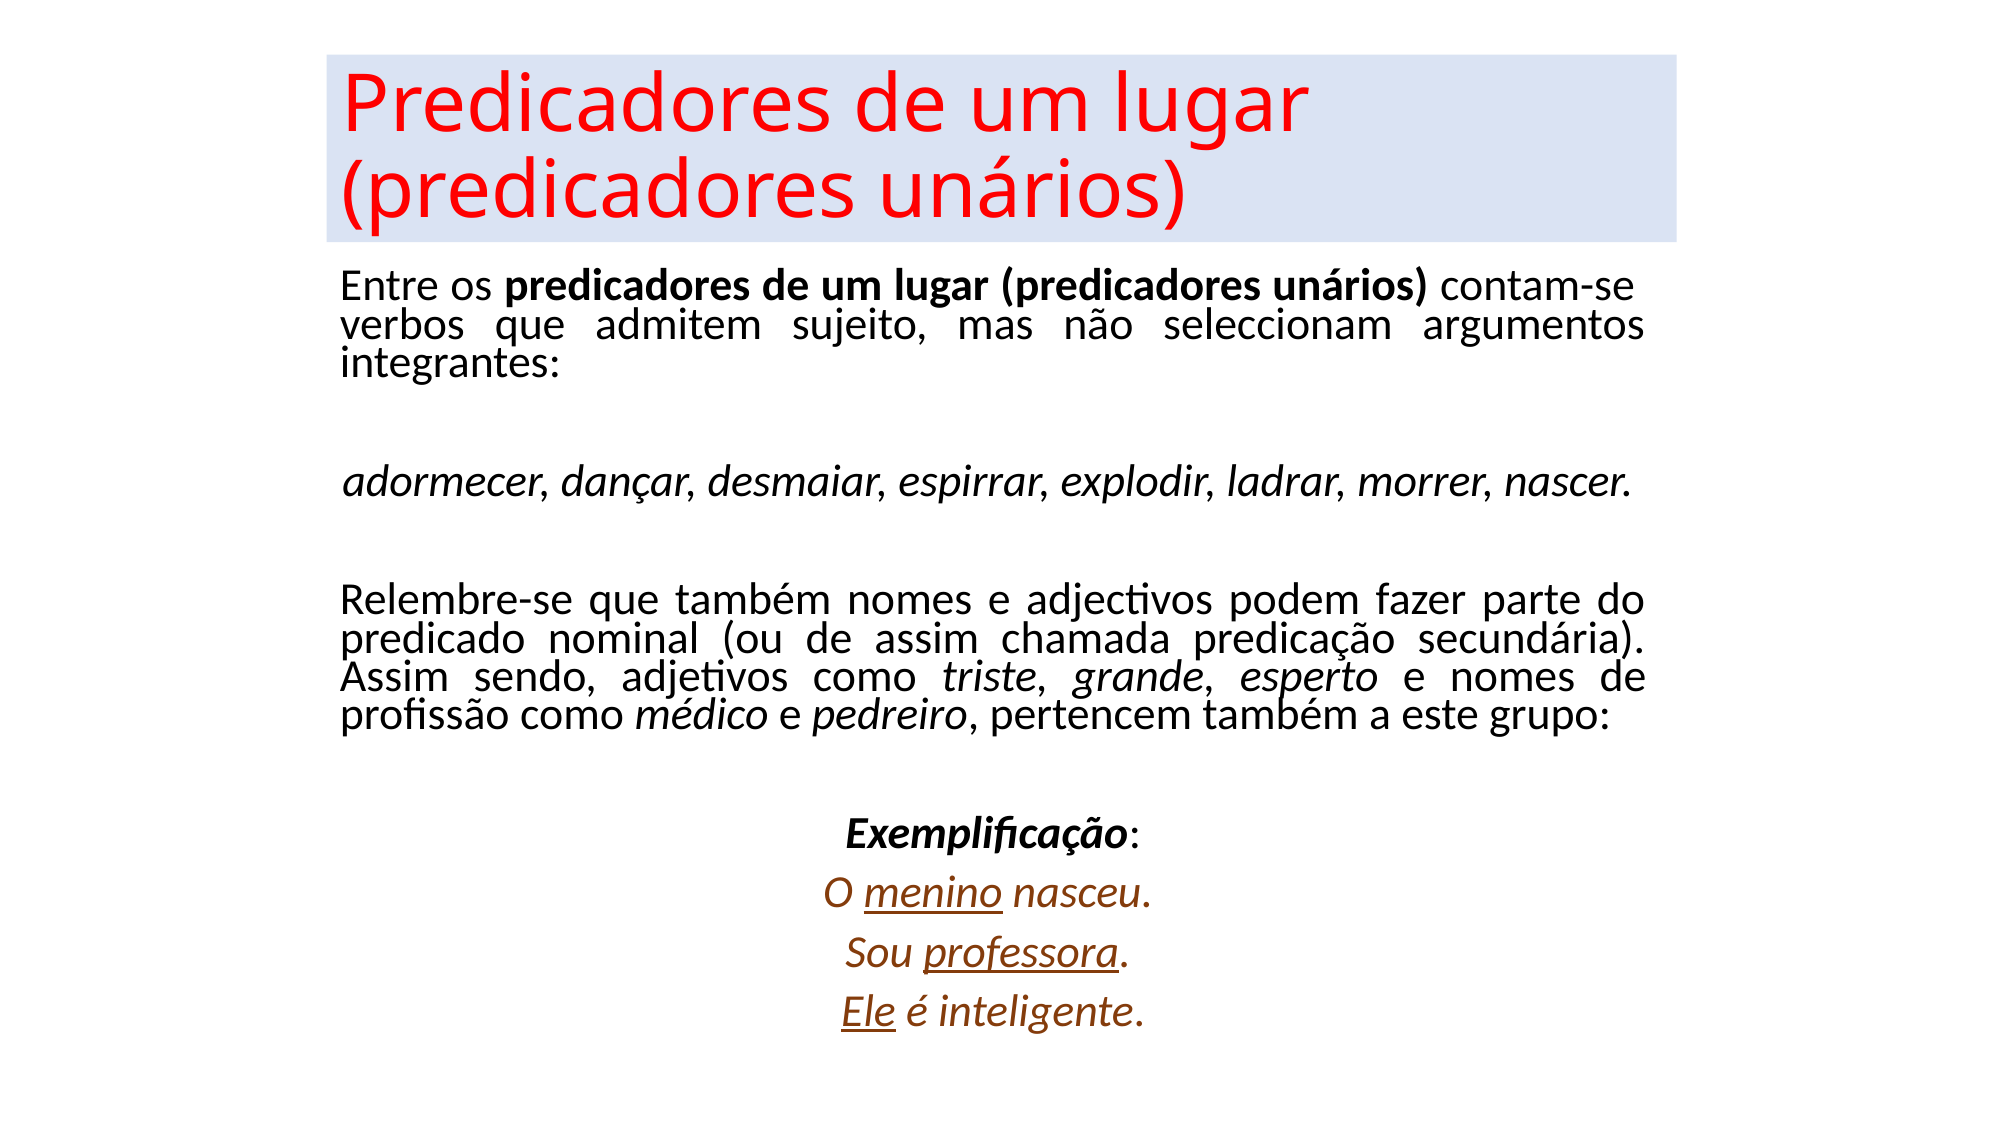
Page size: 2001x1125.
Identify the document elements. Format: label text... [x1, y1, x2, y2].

title Predicadores de um lugar (predicadores unários) [326, 54, 1677, 243]
list Entre os predicadores de um lugar (predicadores unários) contam-se verbos que admitem sujeito, mas não seleccionam argumentos integrantes: adormecer, dançar, desmaiar, espirrar, explodir, ladrar, morrer, nascer. Relembre-se que também nomes e adjectivos podem fazer parte do predicado nominal (ou de assim chamada predicação secundária). Assim sendo, adjetivos como triste, grande, esperto e nomes de profissão como médico e pedreiro, pertencem também a este grupo: Exemplificação: O menino nasceu. Sou professora. Ele é inteligente. [324, 262, 1675, 1071]
